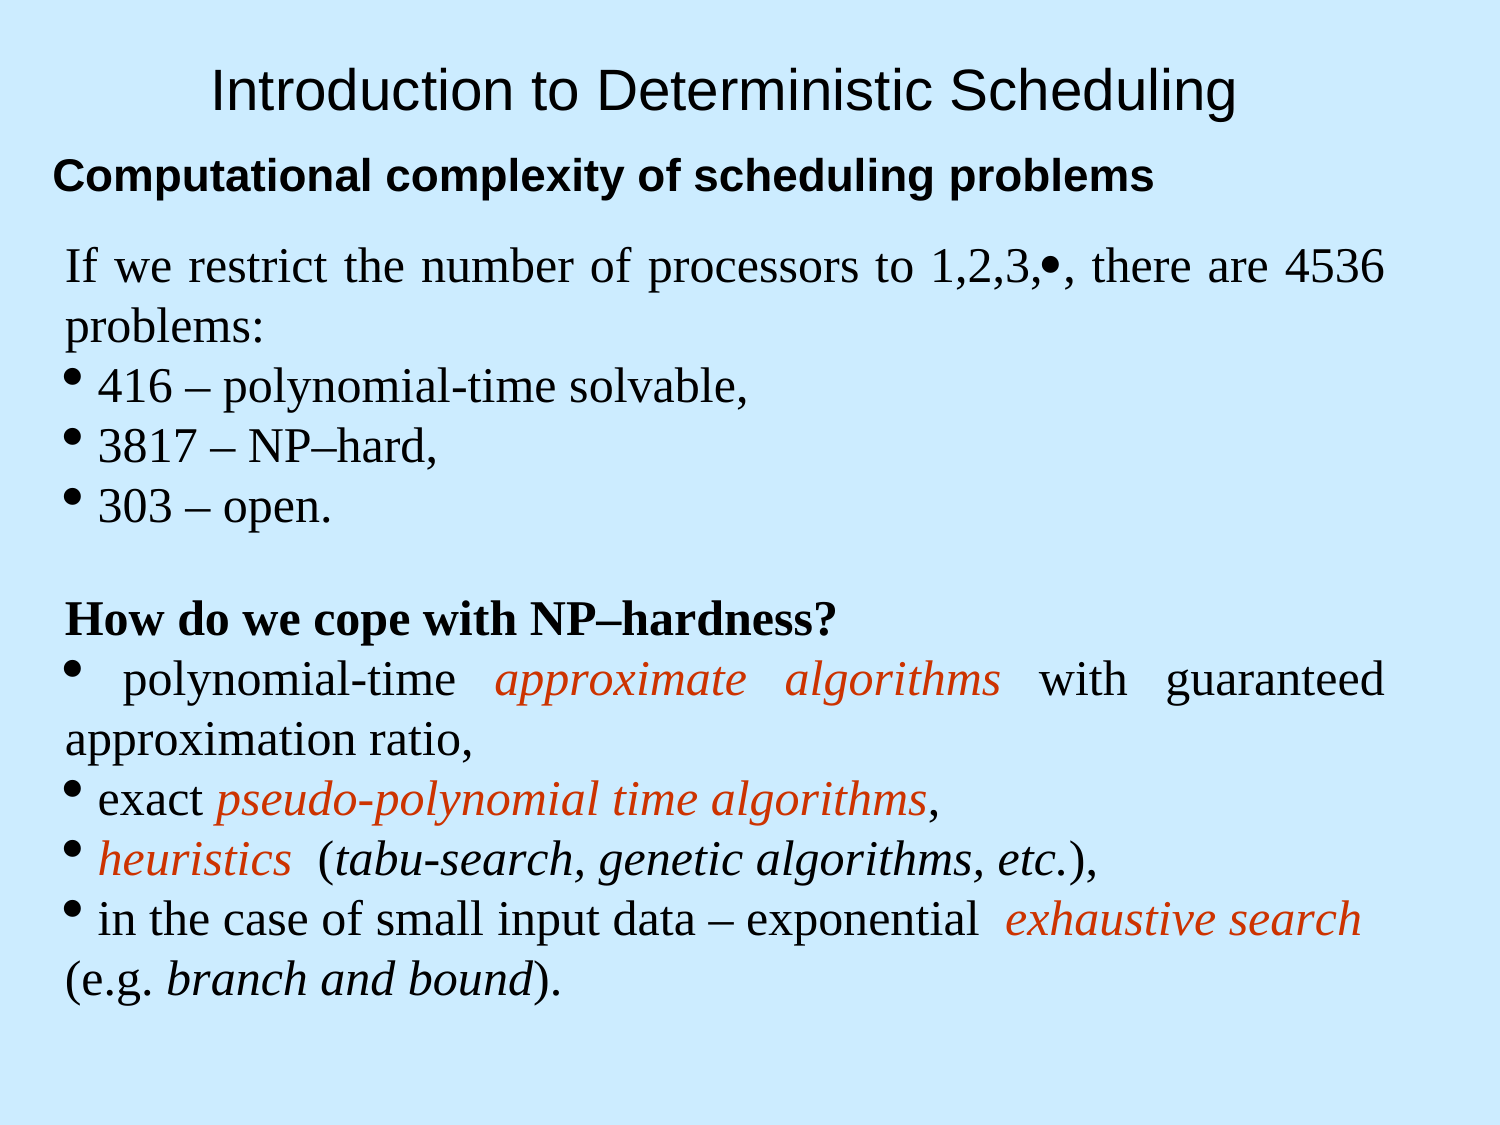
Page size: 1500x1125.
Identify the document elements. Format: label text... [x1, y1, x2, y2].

title Introduction to Deterministic Scheduling [0, 12, 1450, 163]
text_box Computational complexity of scheduling problems [37, 137, 1326, 208]
text_box If we restrict the number of processors to 1,2,3,, there are 4536 problems: 416 – polynomial-time solvable, 3817 – NP–hard, 303 – open. [50, 224, 1401, 541]
text_box How do we cope with NP–hardness? polynomial-time approximate algorithms with guaranteed approximation ratio, exact pseudo-polynomial time algorithms, heuristics (tabu-search, genetic algorithms, etc.), in the case of small input data – exponential exhaustive search (e.g. branch and bound). [50, 577, 1401, 1013]
